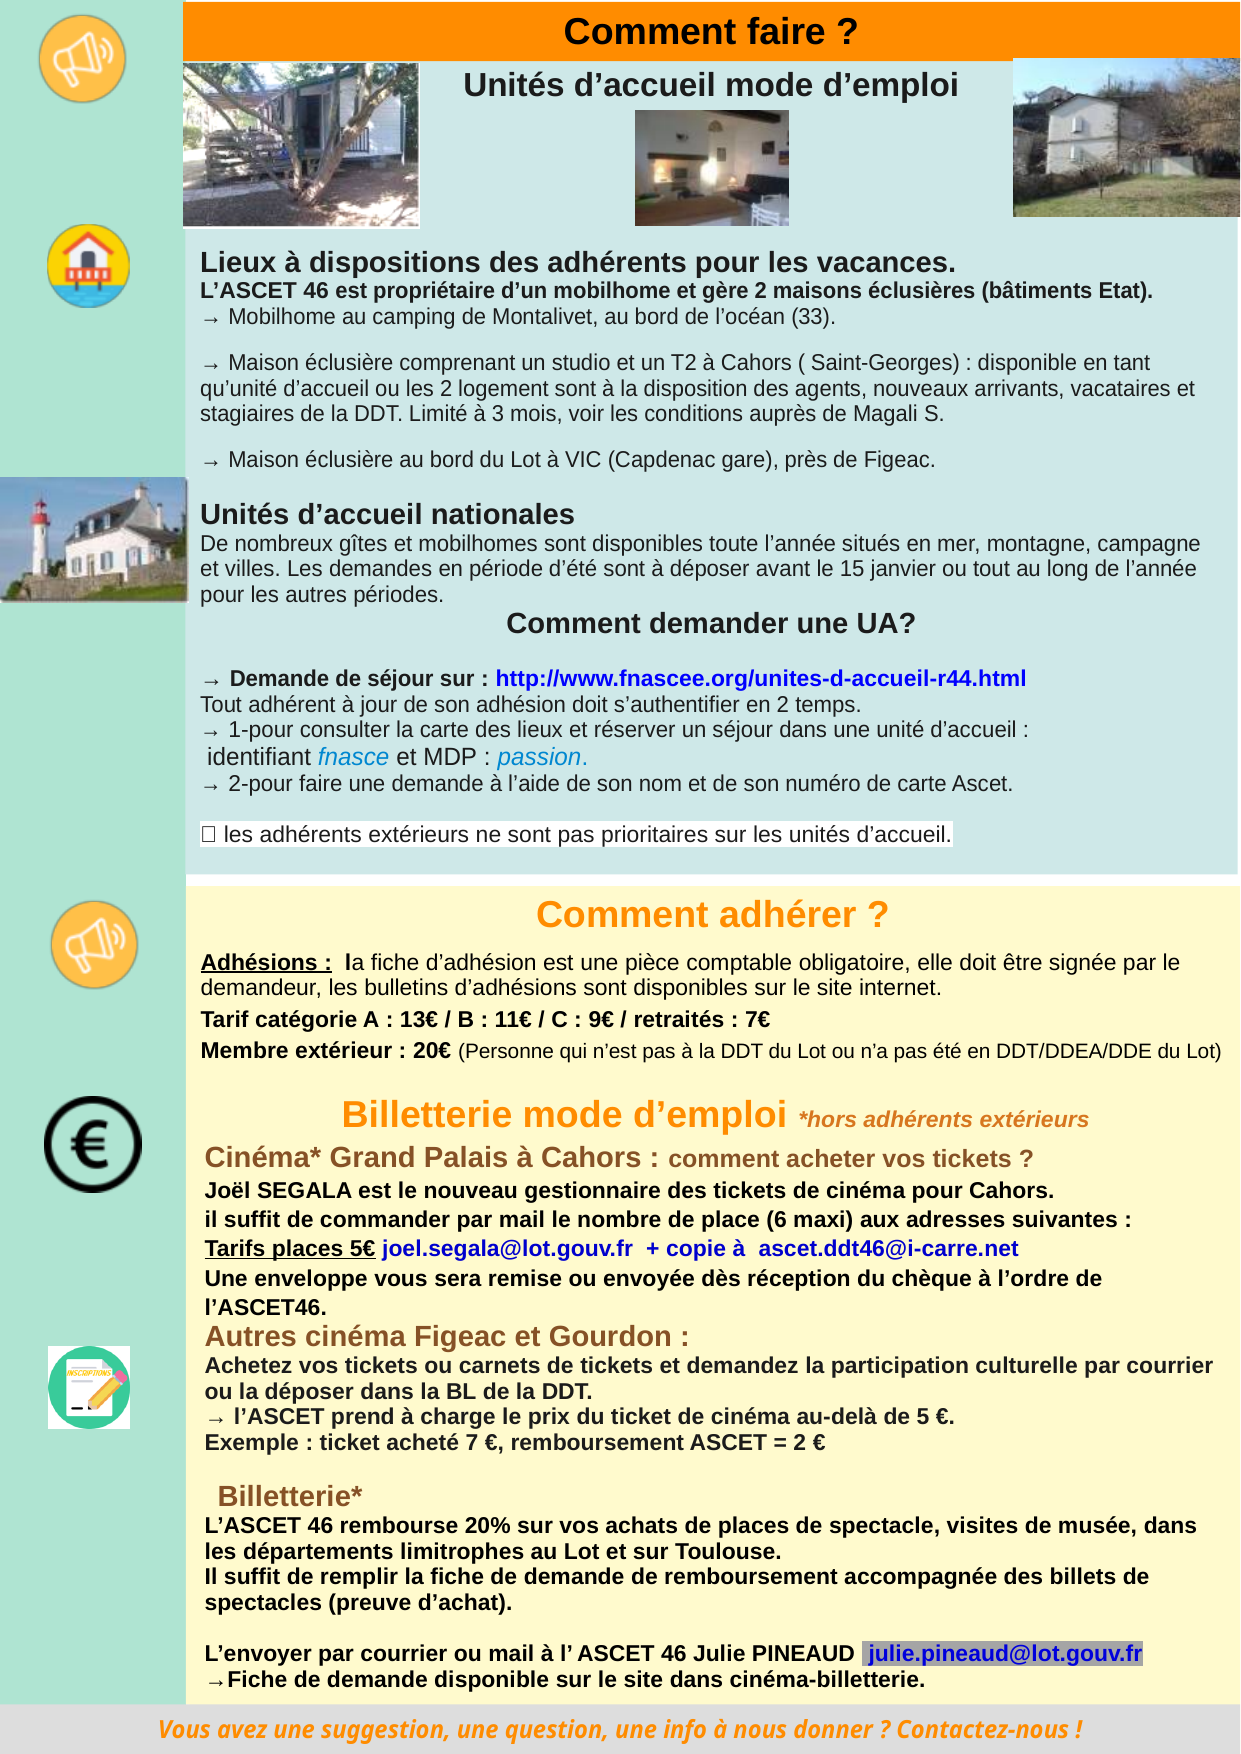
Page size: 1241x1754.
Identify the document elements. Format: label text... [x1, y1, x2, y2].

text_box Billetterie mode d’emploi *hors adhérents extérieurs Cinéma* Grand Palais à Cahors : comment acheter vos tickets ? Joël SEGALA est le nouveau gestionnaire des tickets de cinéma pour Cahors. il suffit de commander par mail le nombre de place (6 maxi) aux adresses suivantes : Tarifs places 5€ joel.segala@lot.gouv.fr + copie à ascet.ddt46@i-carre.net Une enveloppe vous sera remise ou envoyée dès réception du chèque à l’ordre de l’ASCET46. Autres cinéma Figeac et Gourdon : Achetez vos tickets ou carnets de tickets et demandez la participation culturelle par courrier ou la déposer dans la BL de la DDT. → l’ASCET prend à charge le prix du ticket de cinéma au-delà de 5 €. Exemple : ticket acheté 7 €, remboursement ASCET = 2 € Billetterie* L’ASCET 46 rembourse 20% sur vos achats de places de spectacle, visites de musée, dans les départements limitrophes au Lot et sur Toulouse. Il suffit de remplir la fiche de demande de remboursement accompagnée des billets de spectacles (preuve d’achat). L’envoyer par courrier ou mail à l’ ASCET 46 Julie PINEAUD julie.pineaud@lot.gouv.fr →Fiche de demande disponible sur le site dans cinéma-billetterie. [189, 1086, 1241, 1704]
text_box [0, 0, 186, 477]
picture [183, 63, 420, 229]
picture [47, 224, 130, 308]
picture [0, 477, 189, 603]
picture [48, 1346, 130, 1429]
picture [44, 1096, 142, 1193]
text_box Unités d’accueil mode d’emploi Lieux à dispositions des adhérents pour les vacances. L’ASCET 46 est propriétaire d’un mobilhome et gère 2 maisons éclusières (bâtiments Etat). → Mobilhome au camping de Montalivet, au bord de l’océan (33). → Maison éclusière comprenant un studio et un T2 à Cahors ( Saint-Georges) : disponible en tant qu’unité d’accueil ou les 2 logement sont à la disposition des agents, nouveaux arrivants, vacataires et stagiaires de la DDT. Limité à 3 mois, voir les conditions auprès de Magali S. → Maison éclusière au bord du Lot à VIC (Capdenac gare), près de Figeac. Unités d’accueil nationales De nombreux gîtes et mobilhomes sont disponibles toute l’année situés en mer, montagne, campagne et villes. Les demandes en période d’été sont à déposer avant le 15 janvier ou tout au long de l’année pour les autres périodes. Comment demander une UA? → Demande de séjour sur : http://www.fnascee.org/unites-d-accueil-r44.html Tout adhérent à jour de son adhésion doit s’authentifier en 2 temps. → 1-pour consulter la carte des lieux et réserver un séjour dans une unité d’accueil : identifiant fnasce et MDP : passion. → 2-pour faire une demande à l’aide de son nom et de son numéro de carte Ascet.  les adhérents extérieurs ne sont pas prioritaires sur les unités d’accueil. [185, 62, 1238, 875]
text_box Comment faire ? [183, 1, 1241, 62]
text_box [0, 603, 186, 1704]
picture [35, 11, 130, 107]
picture [635, 110, 789, 226]
picture [47, 897, 142, 993]
text_box Vous avez une suggestion, une question, une info à nous donner ? Contactez-nous ! [0, 1704, 1241, 1754]
text_box Comment adhérer ? Adhésions : la fiche d’adhésion est une pièce comptable obligatoire, elle doit être signée par le demandeur, les bulletins d’adhésions sont disponibles sur le site internet. Tarif catégorie A : 13€ / B : 11€ / C : 9€ / retraités : 7€ Membre extérieur : 20€ (Personne qui n’est pas à la DDT du Lot ou n’a pas été en DDT/DDEA/DDE du Lot) [185, 886, 1241, 1704]
picture [1013, 58, 1241, 217]
